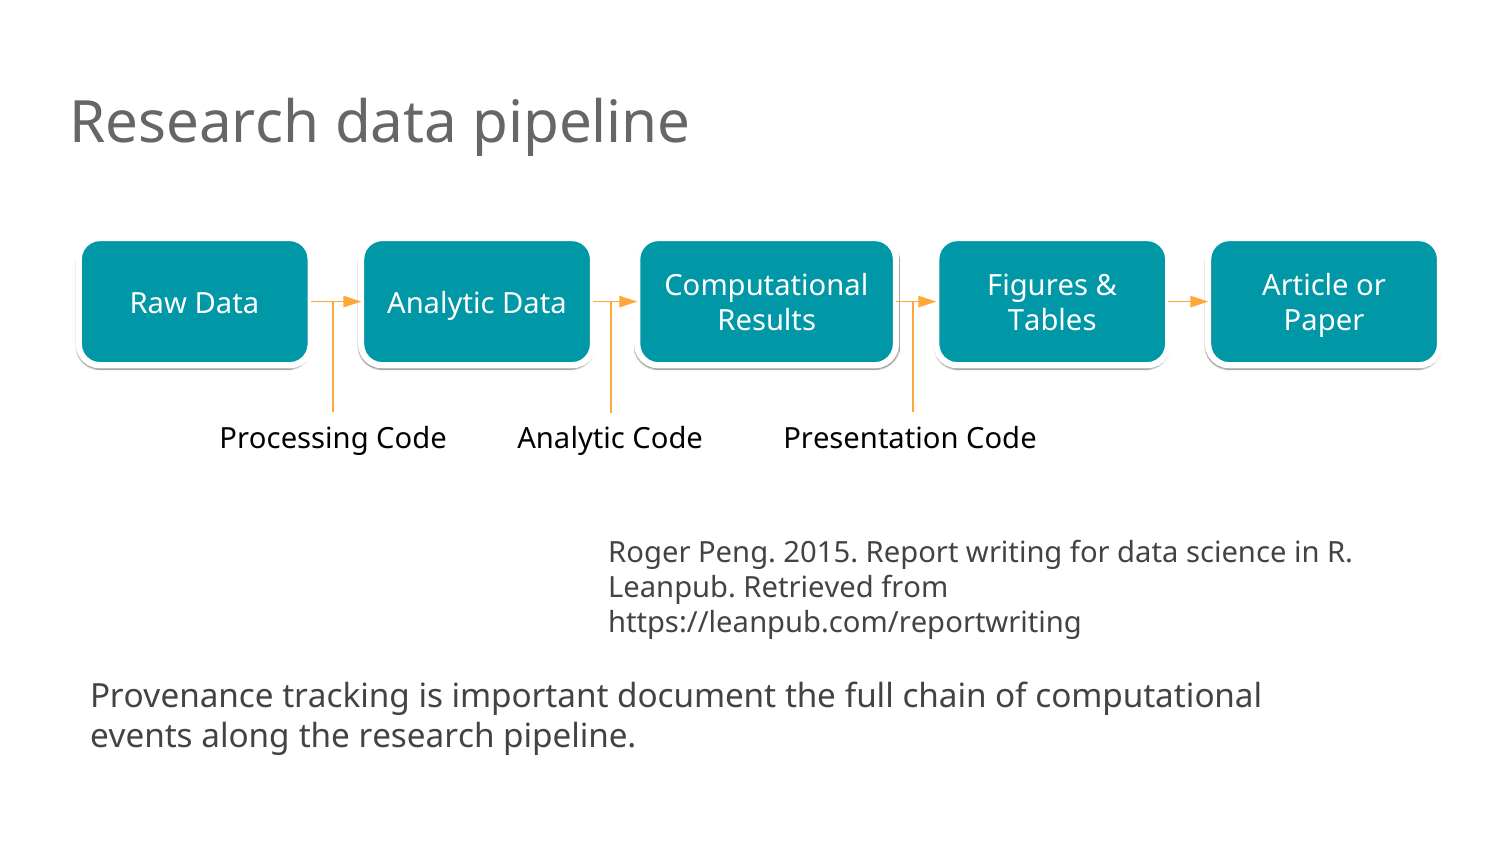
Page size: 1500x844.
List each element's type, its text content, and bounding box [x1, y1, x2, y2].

text_box Research data pipeline [54, 68, 1359, 192]
text_box Roger Peng. 2015. Report writing for data science in R. Leanpub. Retrieved from https://leanpub.com/reportwriting [593, 525, 1440, 685]
text_box Figures & Tables [936, 237, 1169, 366]
text_box Article or Paper [1208, 237, 1441, 366]
text_box Analytic Code [502, 411, 719, 463]
text_box Analytic Data [361, 237, 594, 366]
text_box Computational Results [637, 237, 897, 366]
text_box Provenance tracking is important document the full chain of computational events along the research pipeline. [75, 659, 1352, 762]
text_box Raw Data [78, 237, 311, 366]
text_box Processing Code [204, 411, 462, 463]
text_box Presentation Code [767, 411, 1053, 463]
